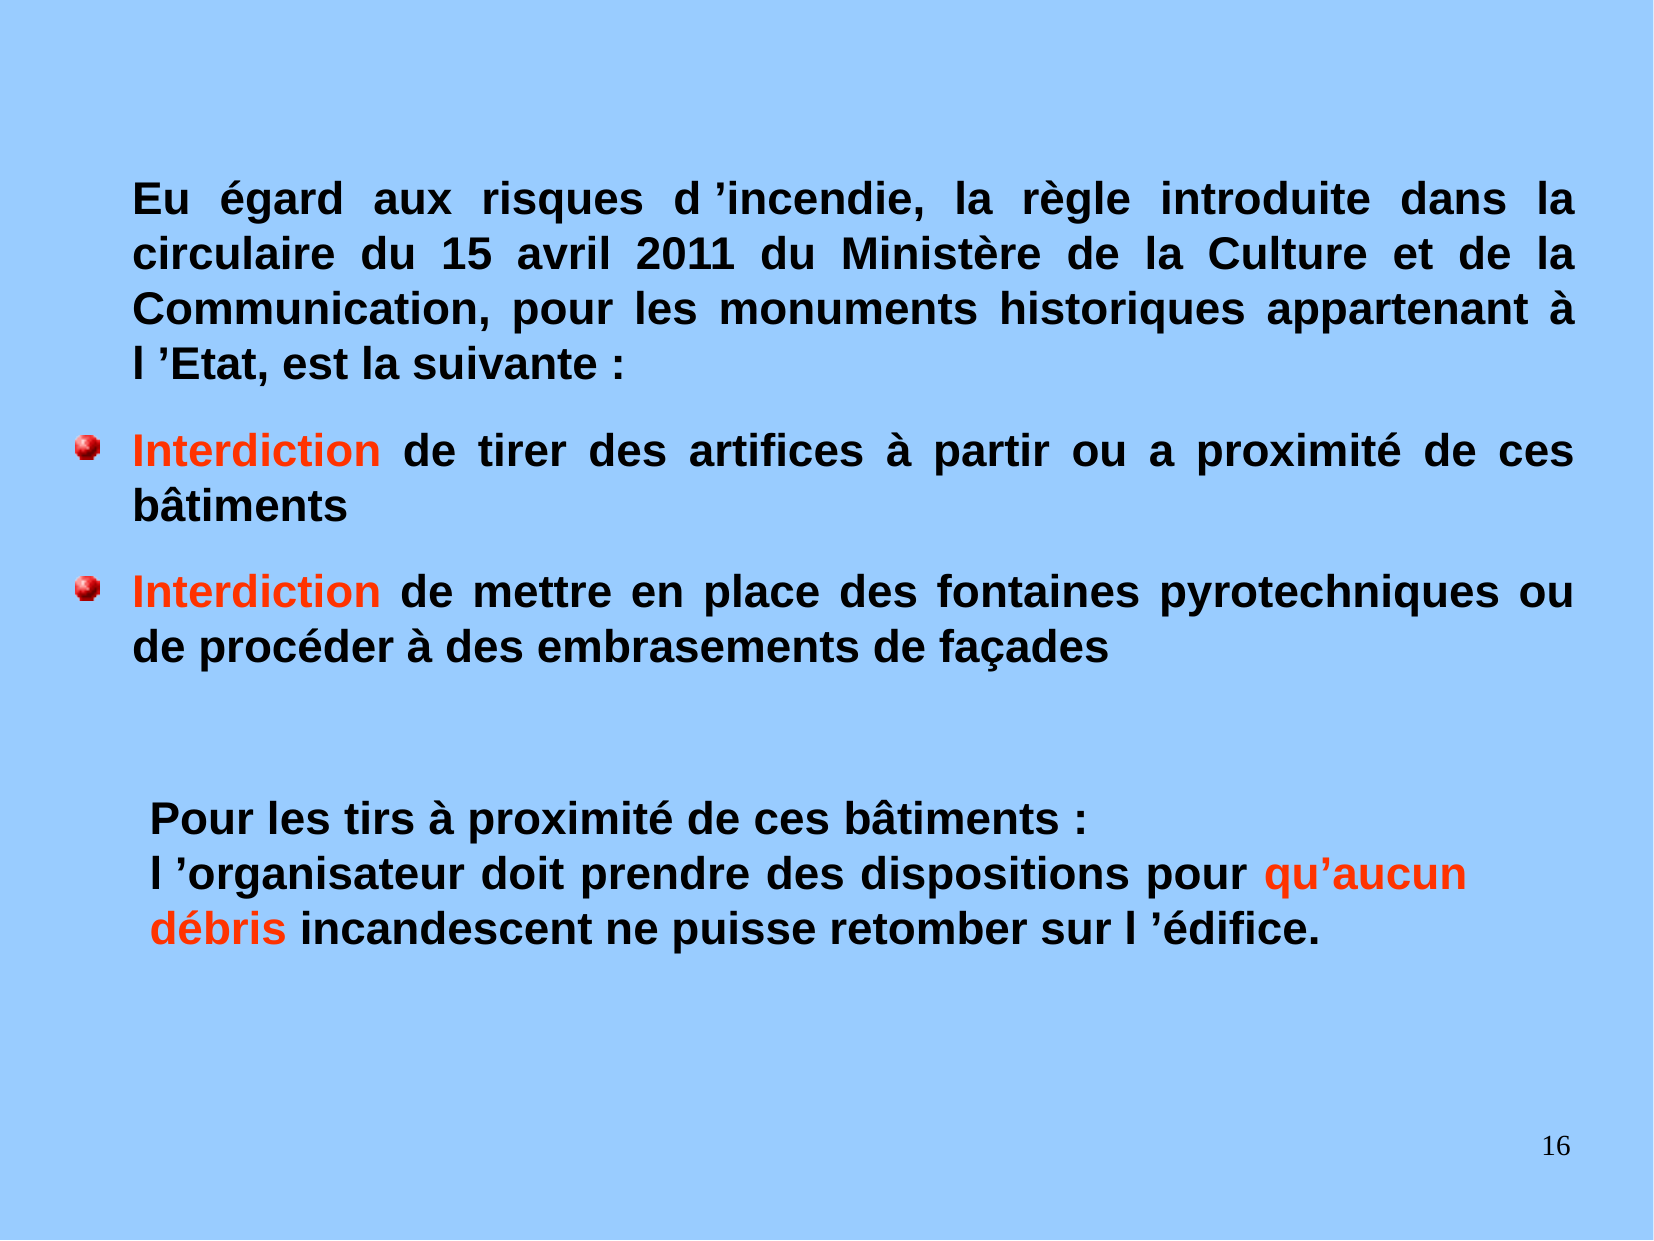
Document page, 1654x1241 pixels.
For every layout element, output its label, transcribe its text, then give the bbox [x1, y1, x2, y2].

picture [75, 435, 100, 460]
picture [75, 576, 100, 601]
text_box Eu égard aux risques d ’incendie, la règle introduite dans la circulaire du 15 avril 2011 du Ministère de la Culture et de la Communication, pour les monuments historiques appartenant à l ’Etat, est la suivante : Interdiction de tirer des artifices à partir ou a proximité de ces bâtiments Interdiction de mettre en place des fontaines pyrotechniques ou de procéder à des embrasements de façades Pour les tirs à proximité de ces bâtiments : l ’organisateur doit prendre des dispositions pour qu’aucun débris incandescent ne puisse retomber sur l ’édifice. [61, 161, 1591, 1241]
